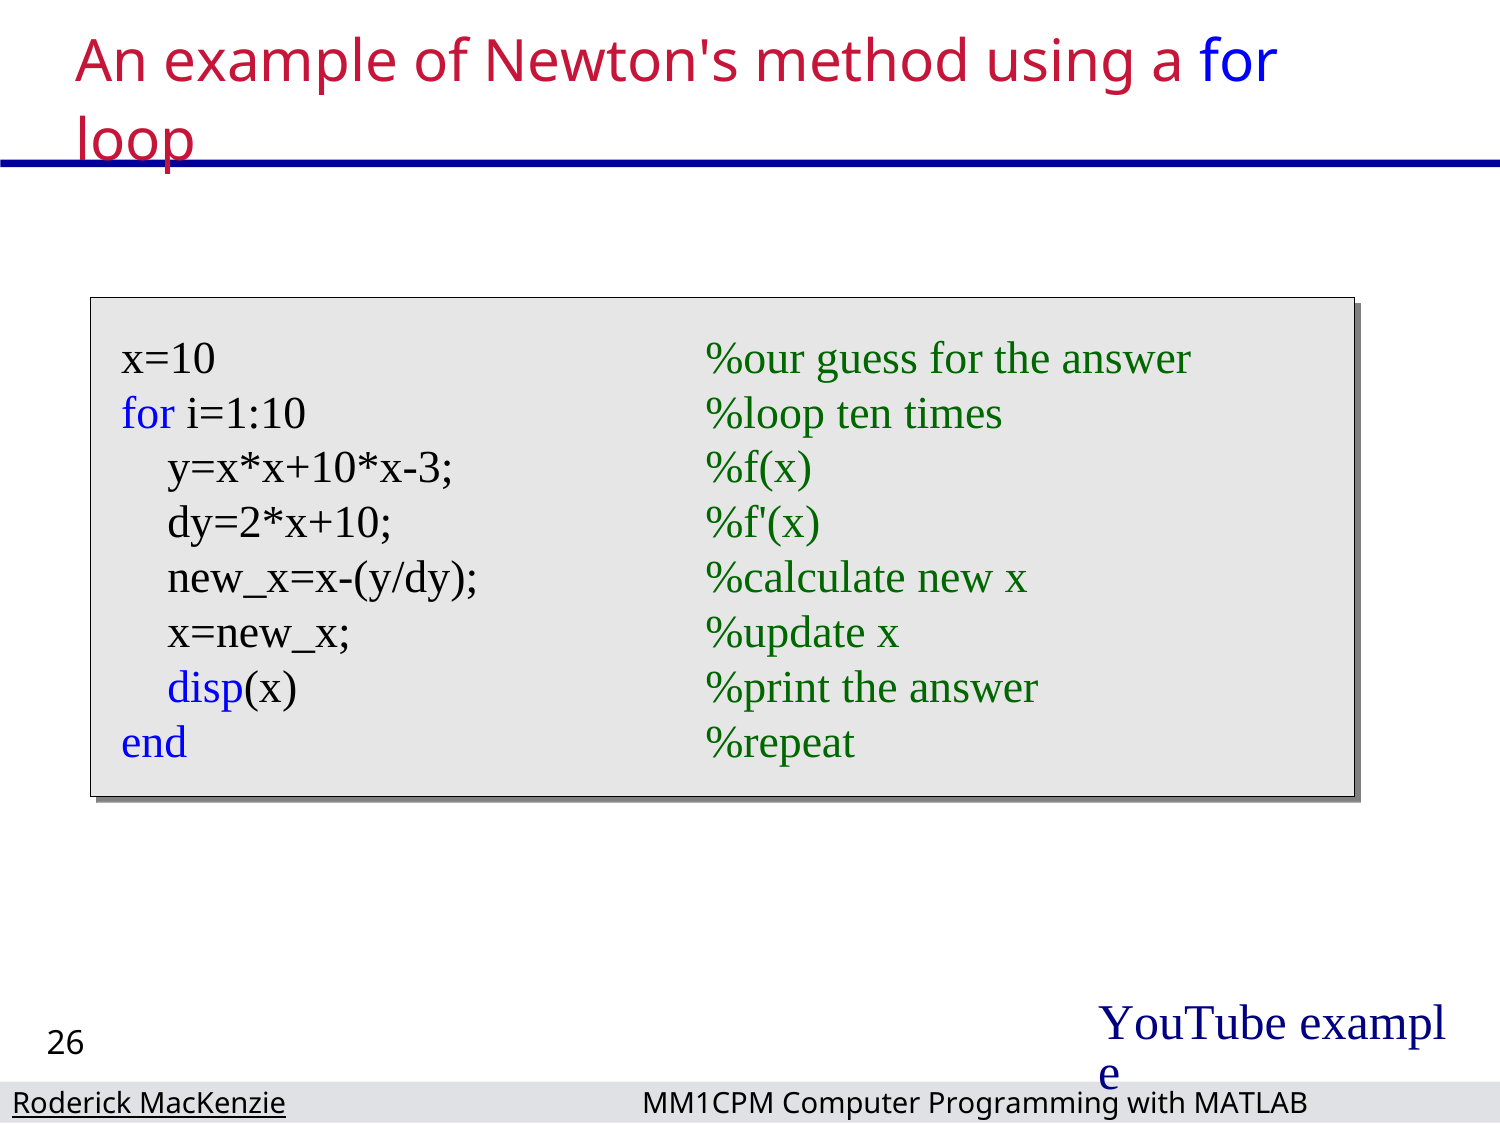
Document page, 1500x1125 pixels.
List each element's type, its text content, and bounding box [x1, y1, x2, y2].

text_box <number> [31, 1013, 247, 1084]
title An example of Newton's method using a for loop [60, 22, 1298, 174]
text_box x=10 %our guess for the answer for i=1:10 %loop ten times y=x*x+10*x-3; %f(x) dy=2*x+10; %f'(x) new_x=x-(y/dy); %calculate new x x=new_x; %update x disp(x) %print the answer end %repeat [90, 297, 1355, 797]
text_box YouTube example [1083, 981, 1477, 1057]
